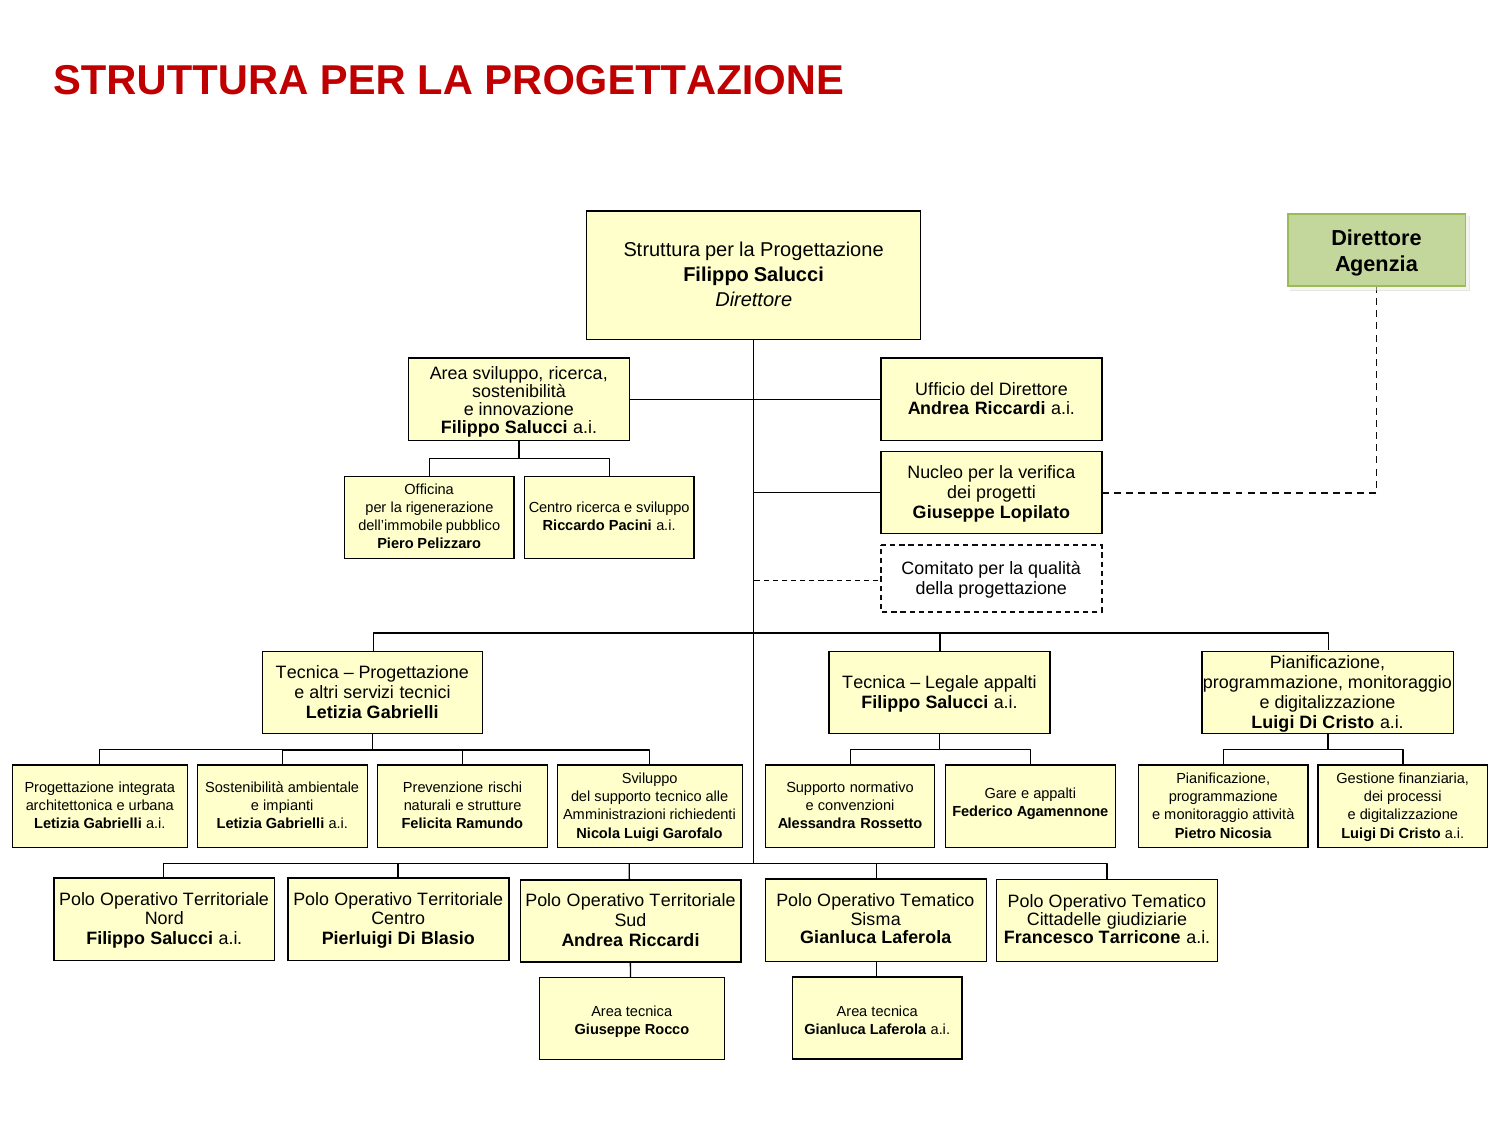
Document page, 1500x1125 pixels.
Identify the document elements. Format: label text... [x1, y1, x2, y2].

text_box STRUTTURA PER LA PROGETTAZIONE [38, 45, 1500, 128]
picture [11, 210, 1489, 1061]
